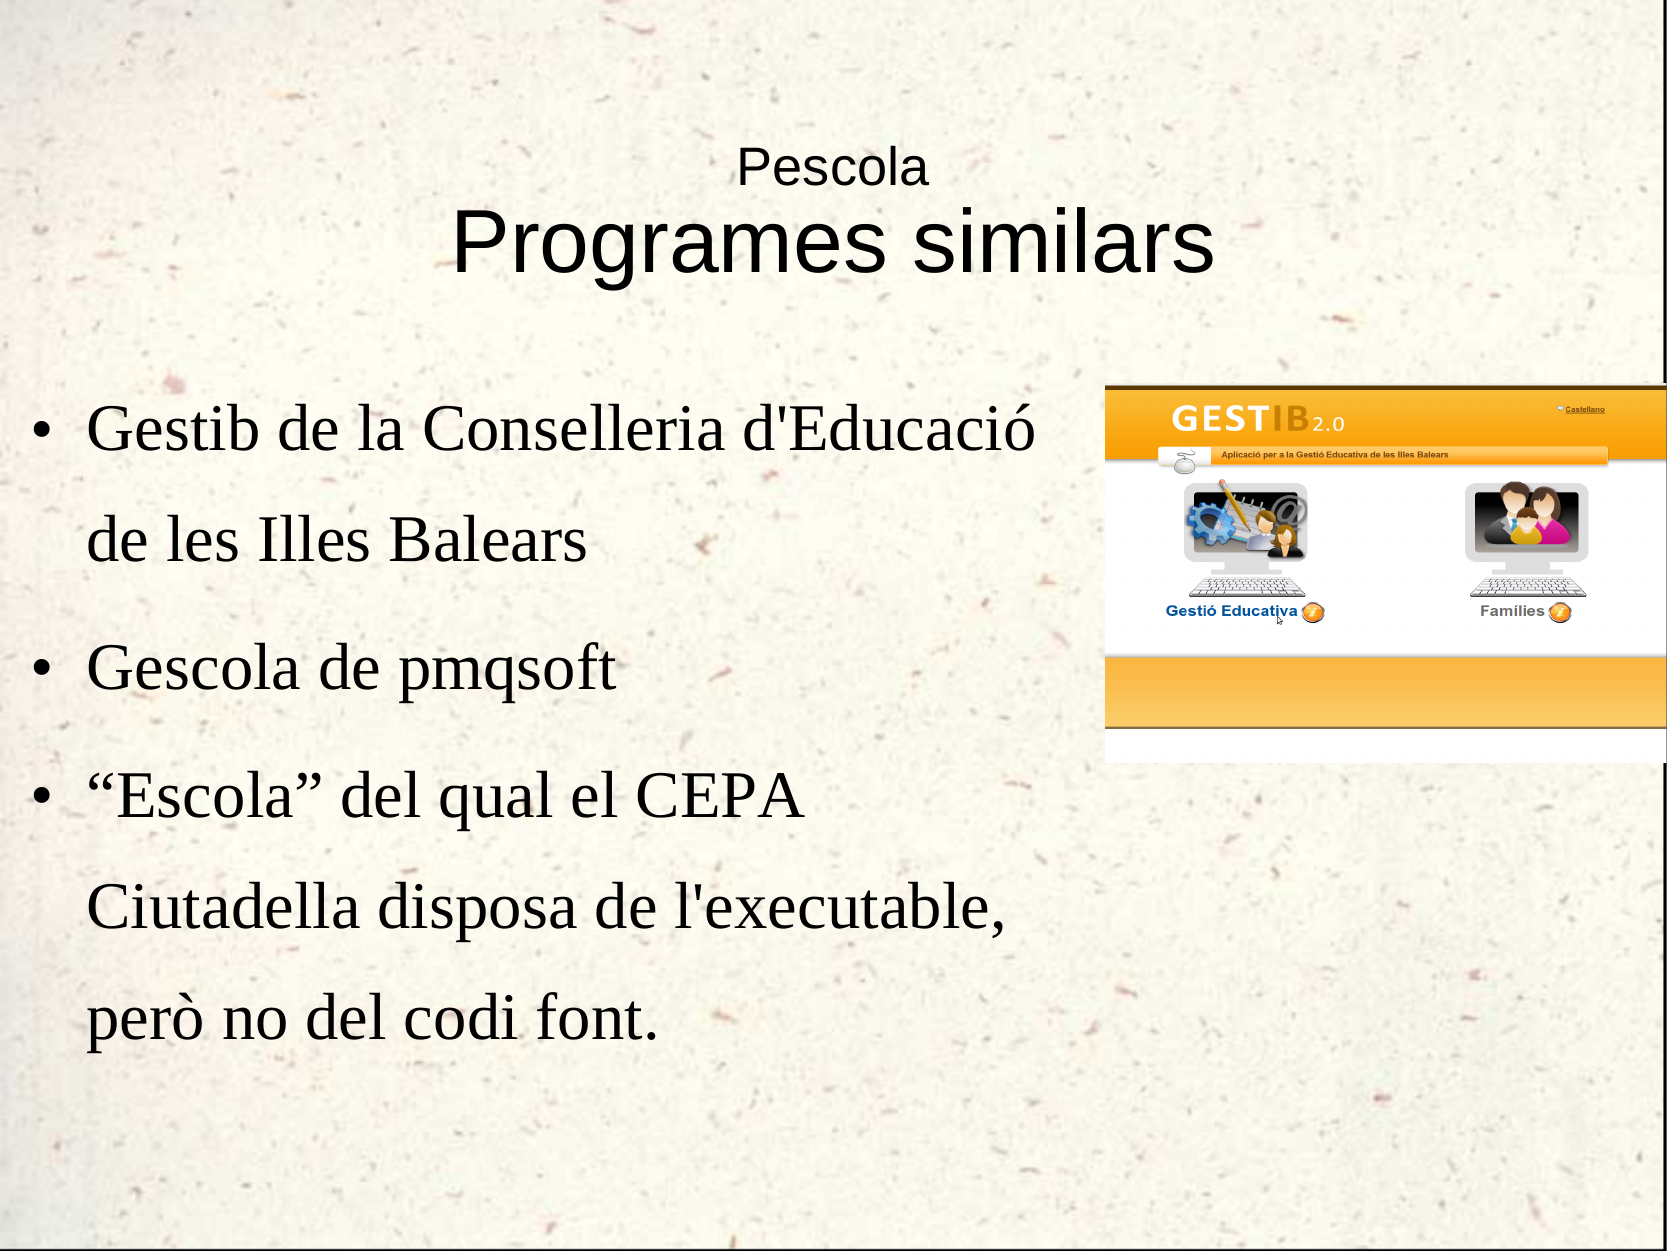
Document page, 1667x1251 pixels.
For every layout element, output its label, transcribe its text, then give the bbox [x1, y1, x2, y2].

list Gestib de la Conselleria d'Educació de les Illes Balears Gescola de pmqsoft “Escola” del qual el CEPA Ciutadella disposa de l'executable, però no del codi font. [30, 354, 1093, 1165]
title Pescola Programes similars [124, 105, 1542, 326]
picture [0, 0, 1667, 1251]
